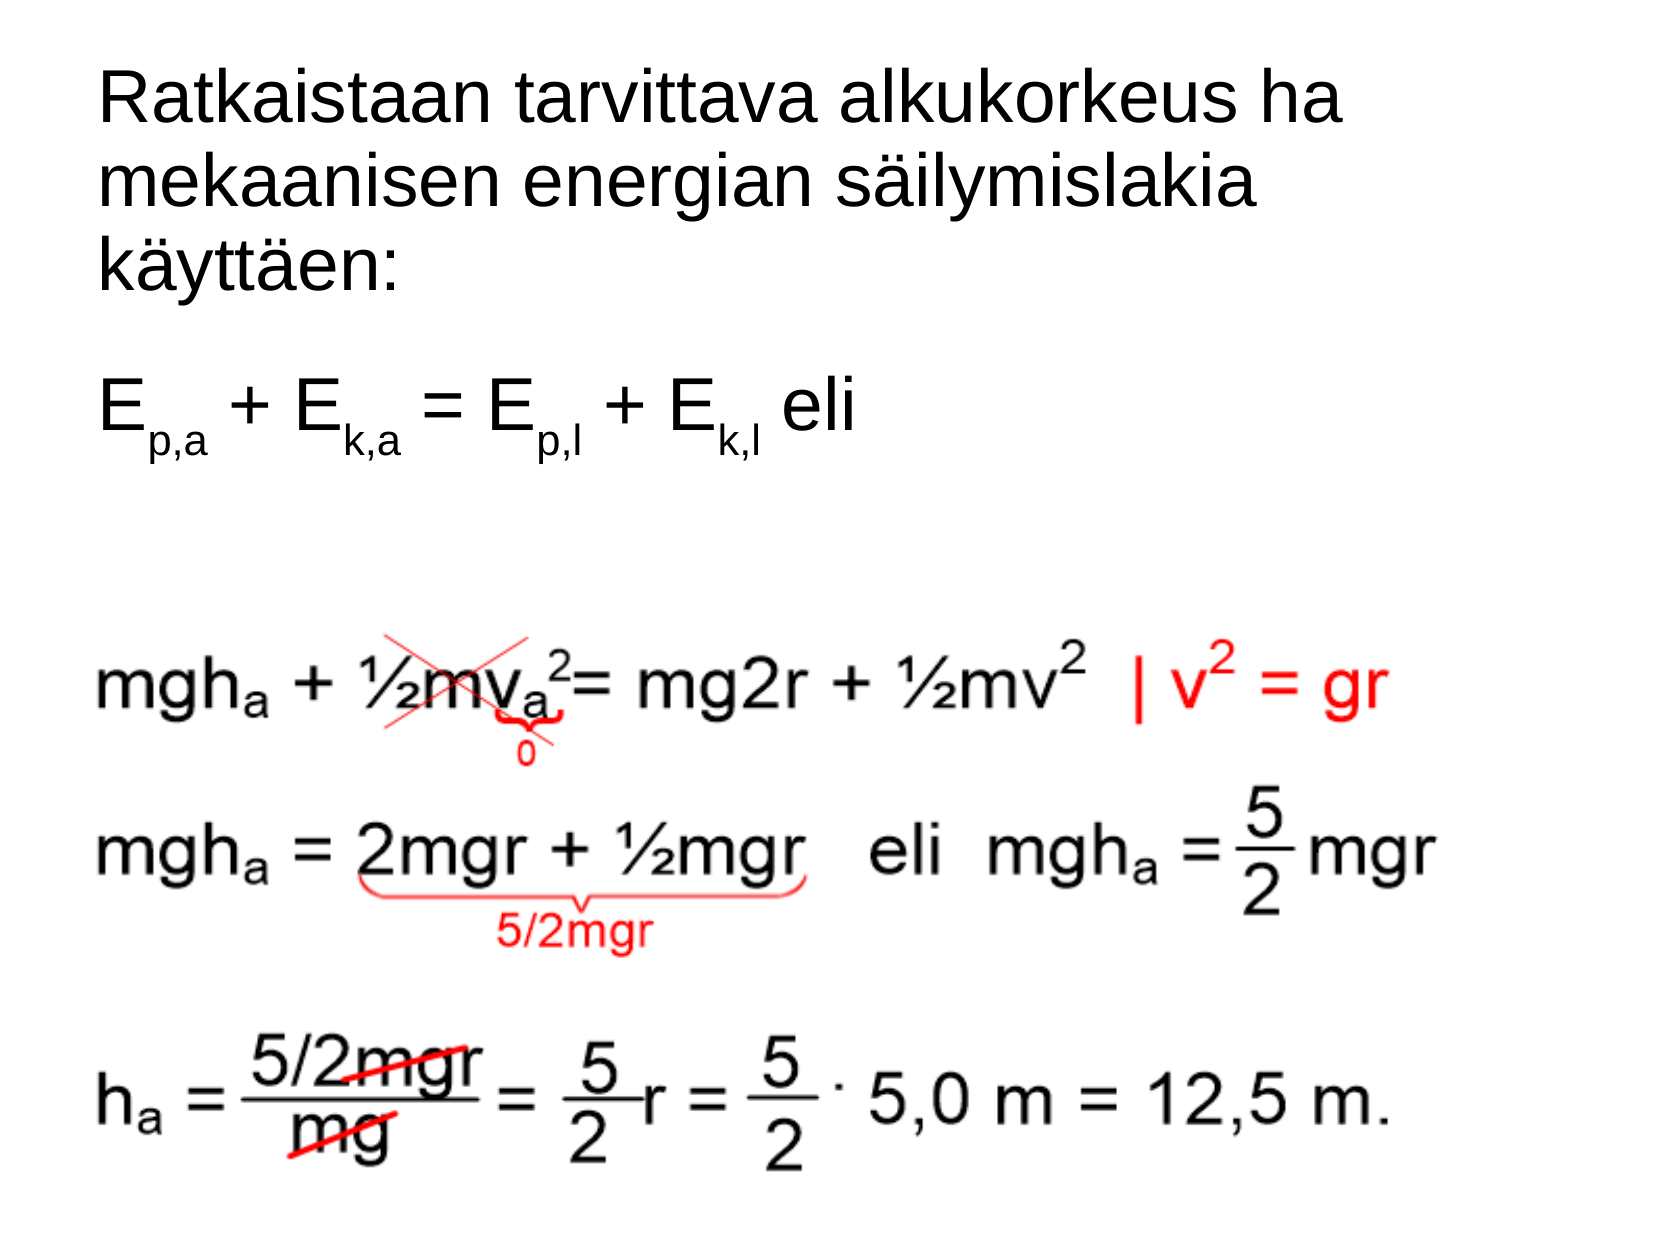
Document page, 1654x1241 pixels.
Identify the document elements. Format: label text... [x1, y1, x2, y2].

picture [35, 574, 1607, 1217]
text_box Ratkaistaan tarvittava alkukorkeus ha mekaanisen energian säilymislakia käyttäen: Ep,a + Ek,a = Ep,l + Ek,l eli [82, 47, 1485, 472]
